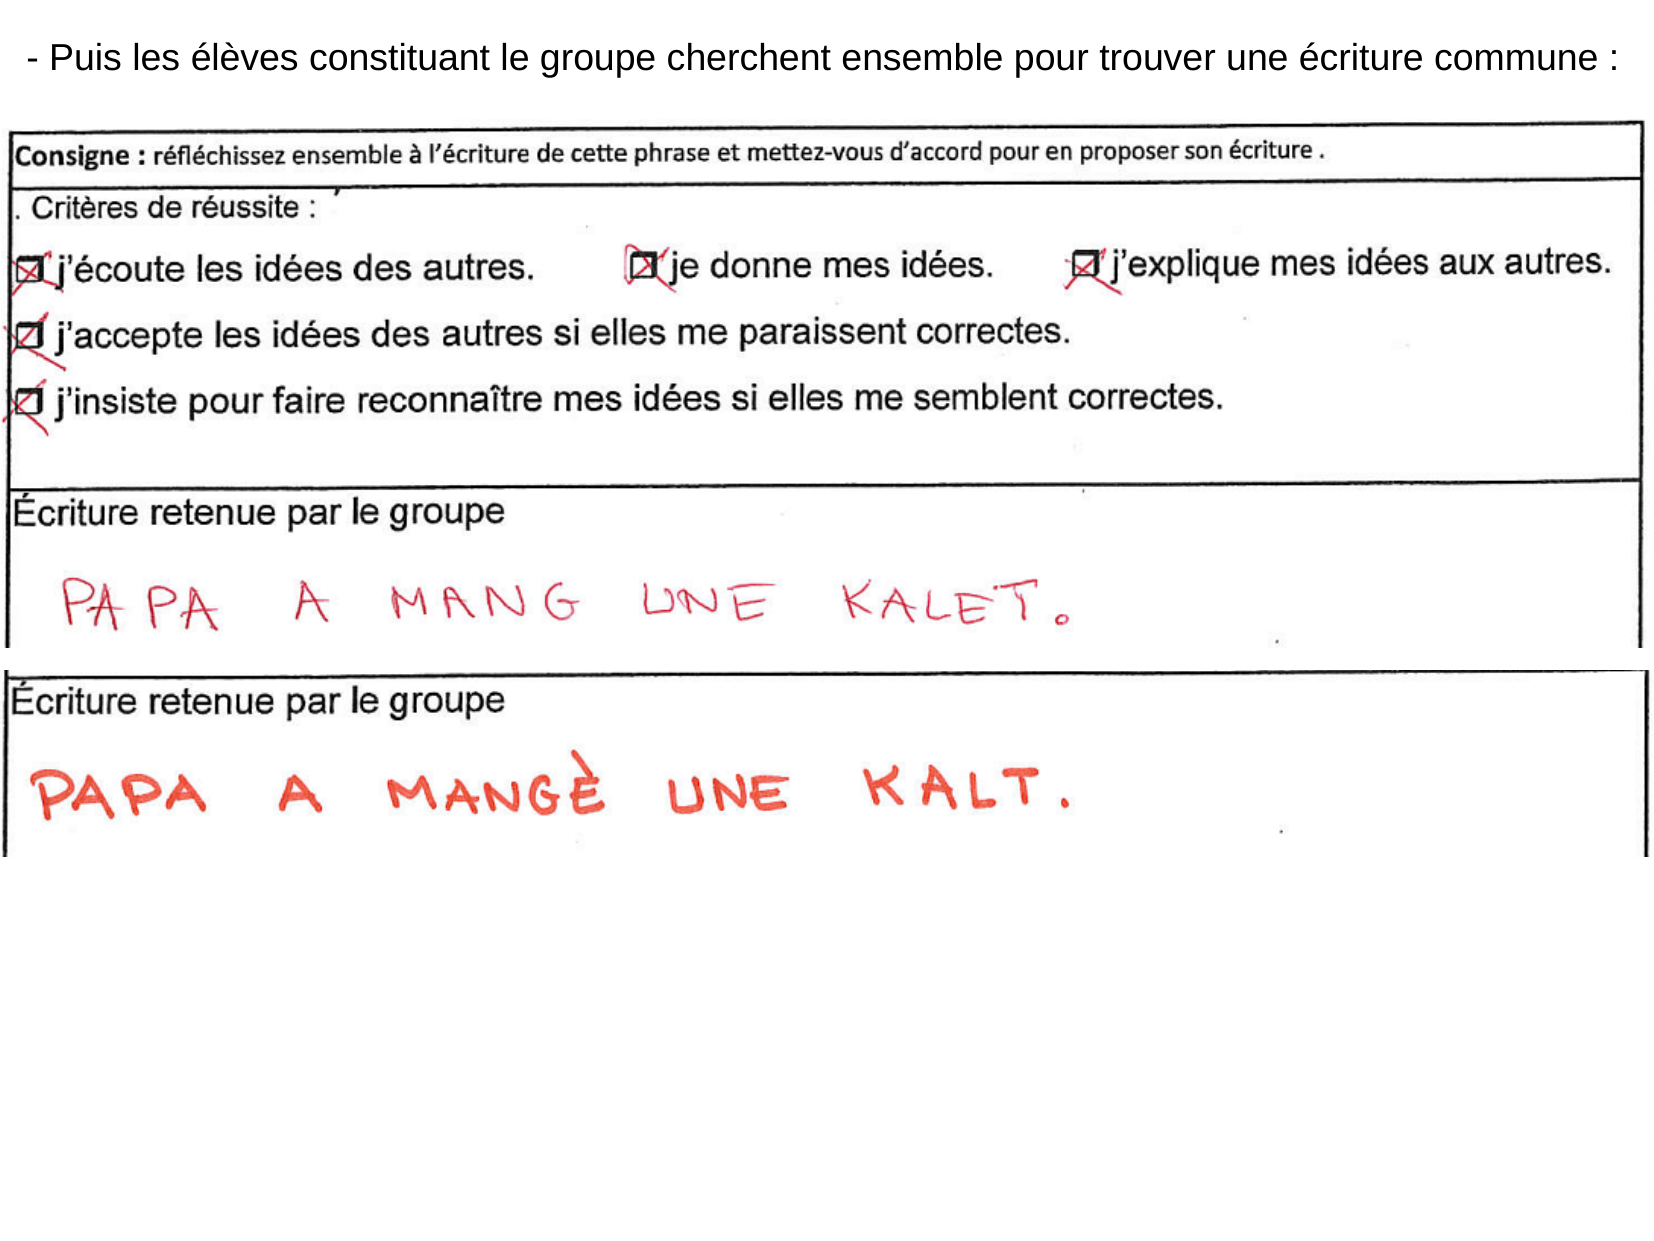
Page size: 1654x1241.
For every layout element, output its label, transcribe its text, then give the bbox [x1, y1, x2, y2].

text_box - Puis les élèves constituant le groupe cherchent ensemble pour trouver une écriture commune : [11, 29, 1654, 118]
picture [0, 670, 1654, 857]
picture [0, 118, 1654, 648]
